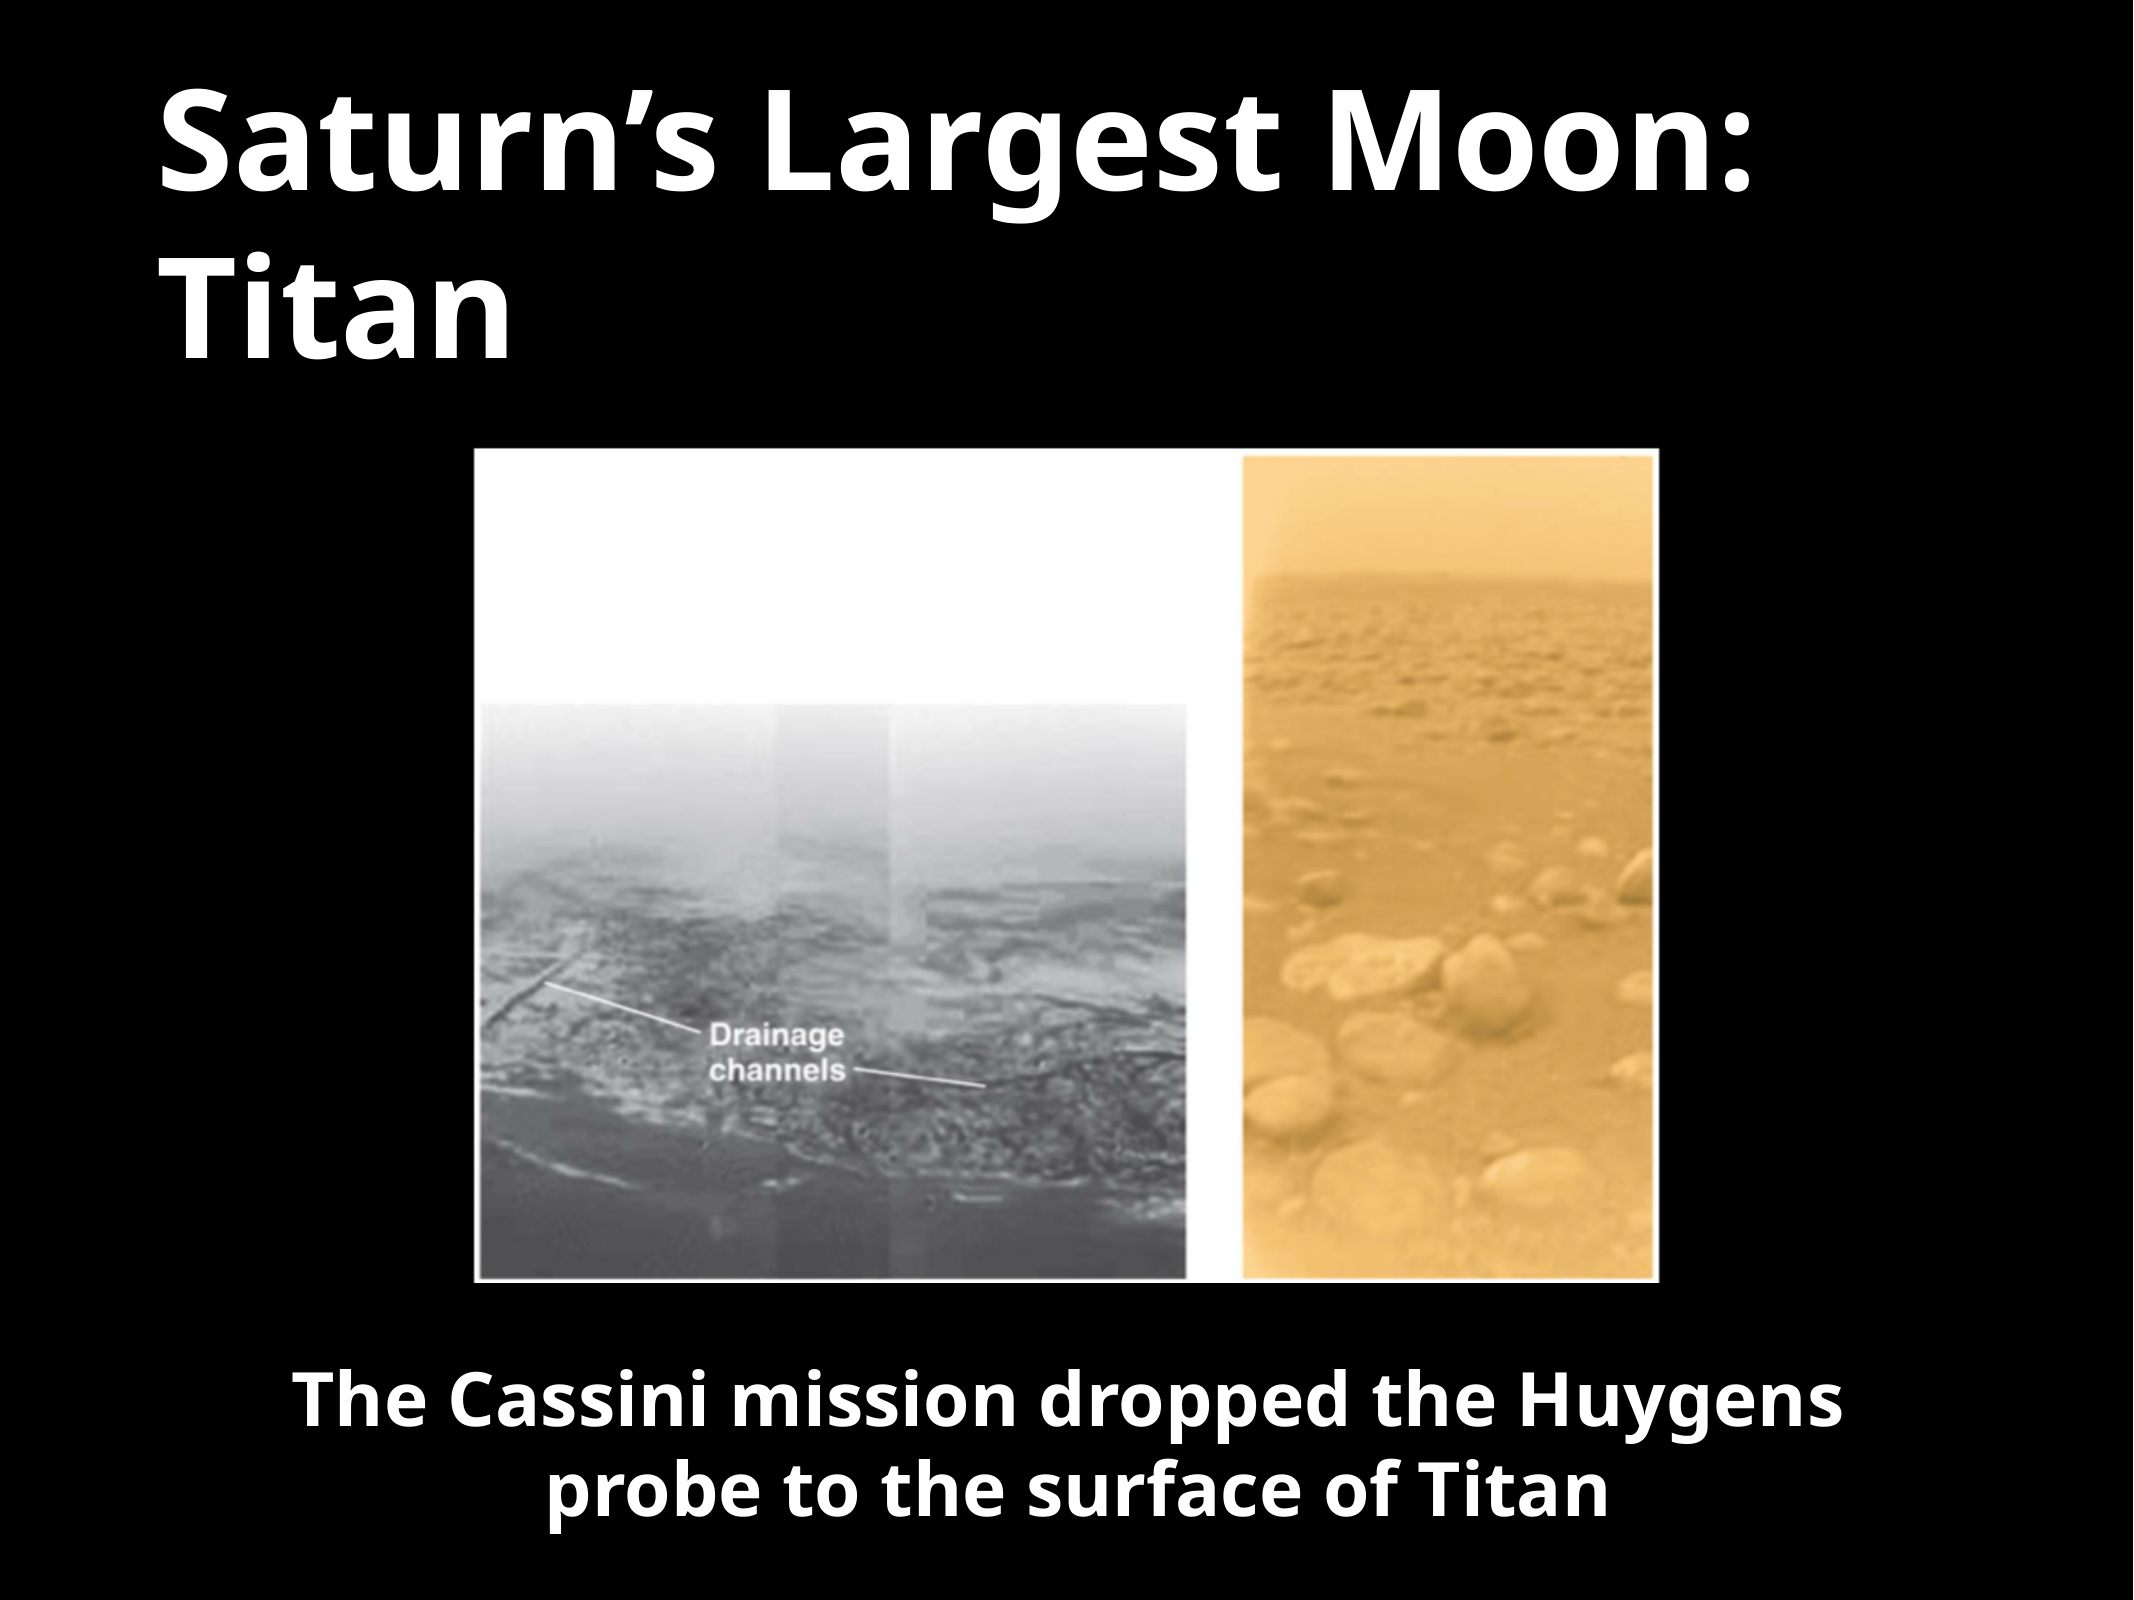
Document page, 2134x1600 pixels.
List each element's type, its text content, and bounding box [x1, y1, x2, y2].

picture [473, 447, 1661, 1283]
text_box The Cassini mission dropped the Huygens probe to the surface of Titan [282, 1342, 1874, 1540]
title Saturn’s Largest Moon: Titan [156, 41, 1978, 396]
